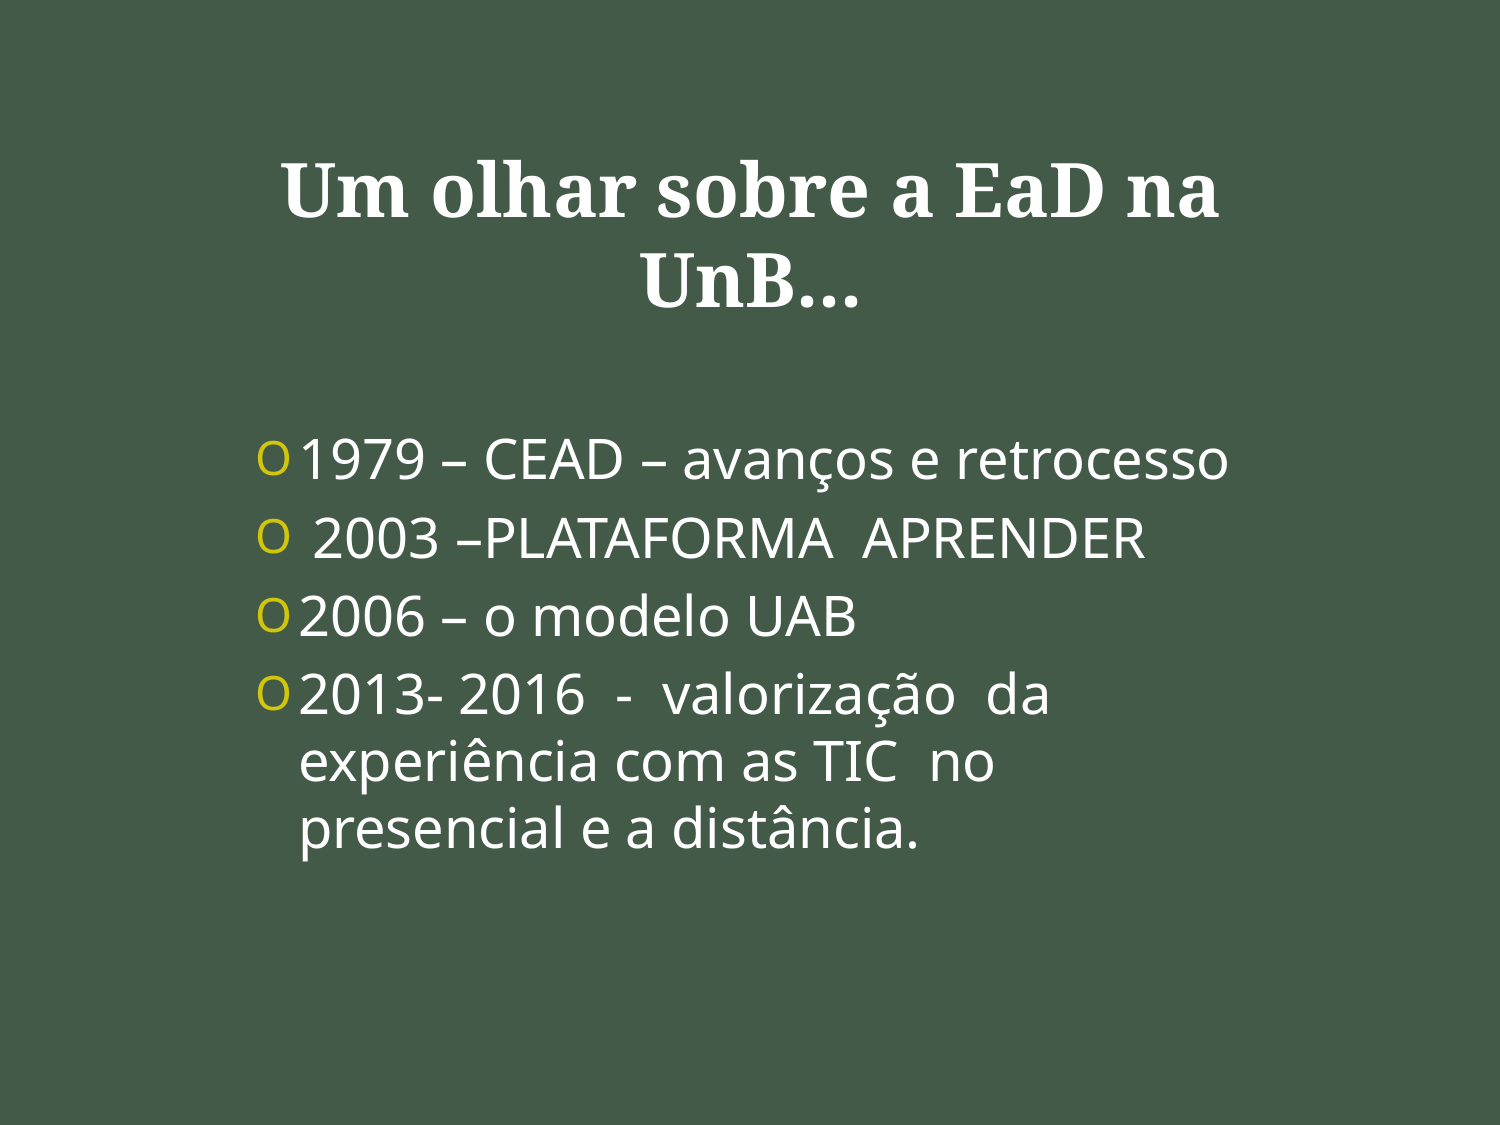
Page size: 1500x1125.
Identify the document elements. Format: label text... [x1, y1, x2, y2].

title Um olhar sobre a EaD na UnB... [179, 134, 1323, 332]
list 1979 – CEAD – avanços e retrocesso 2003 –PLATAFORMA APRENDER 2006 – o modelo UAB 2013- 2016 - valorização da experiência com as TIC no presencial e a distância. [240, 347, 1257, 939]
